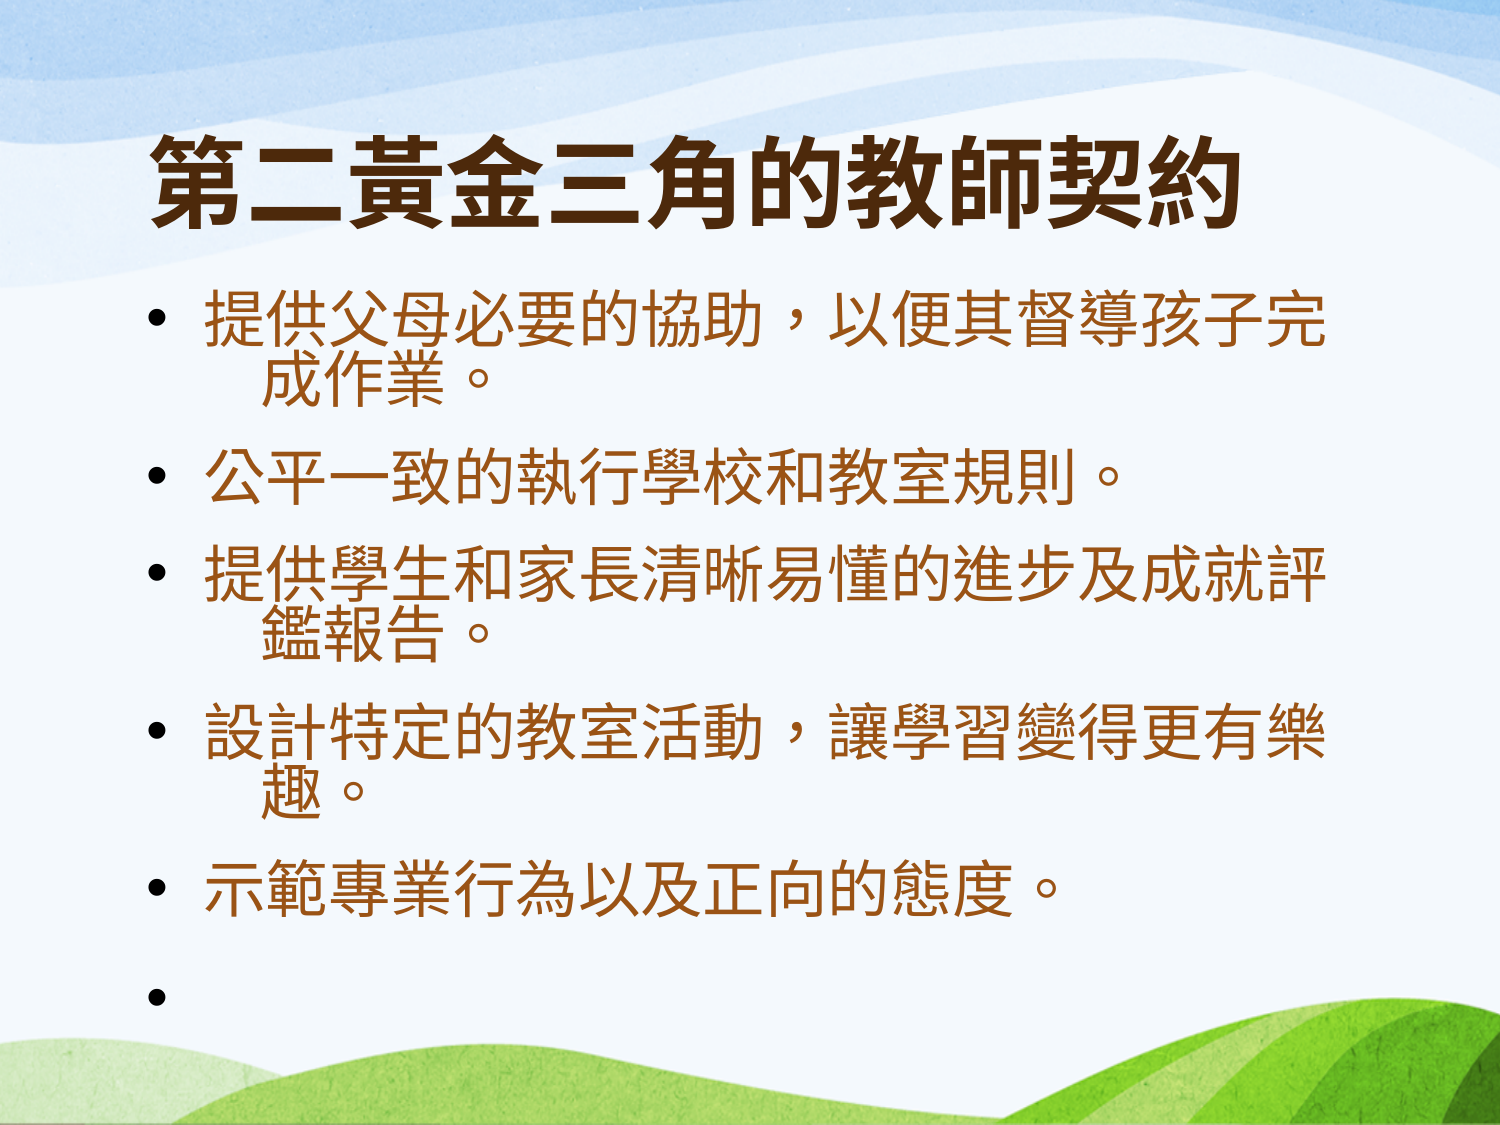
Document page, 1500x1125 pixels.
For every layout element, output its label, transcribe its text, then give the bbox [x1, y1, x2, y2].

title 第二黃金三角的教師契約 [131, 50, 1369, 251]
list 提供父母必要的協助，以便其督導孩子完成作業。 公平一致的執行學校和教室規則。 提供學生和家長清晰易懂的進步及成就評鑑報告。 設計特定的教室活動，讓學習變得更有樂趣。 示範專業行為以及正向的態度。 [131, 287, 1369, 982]
